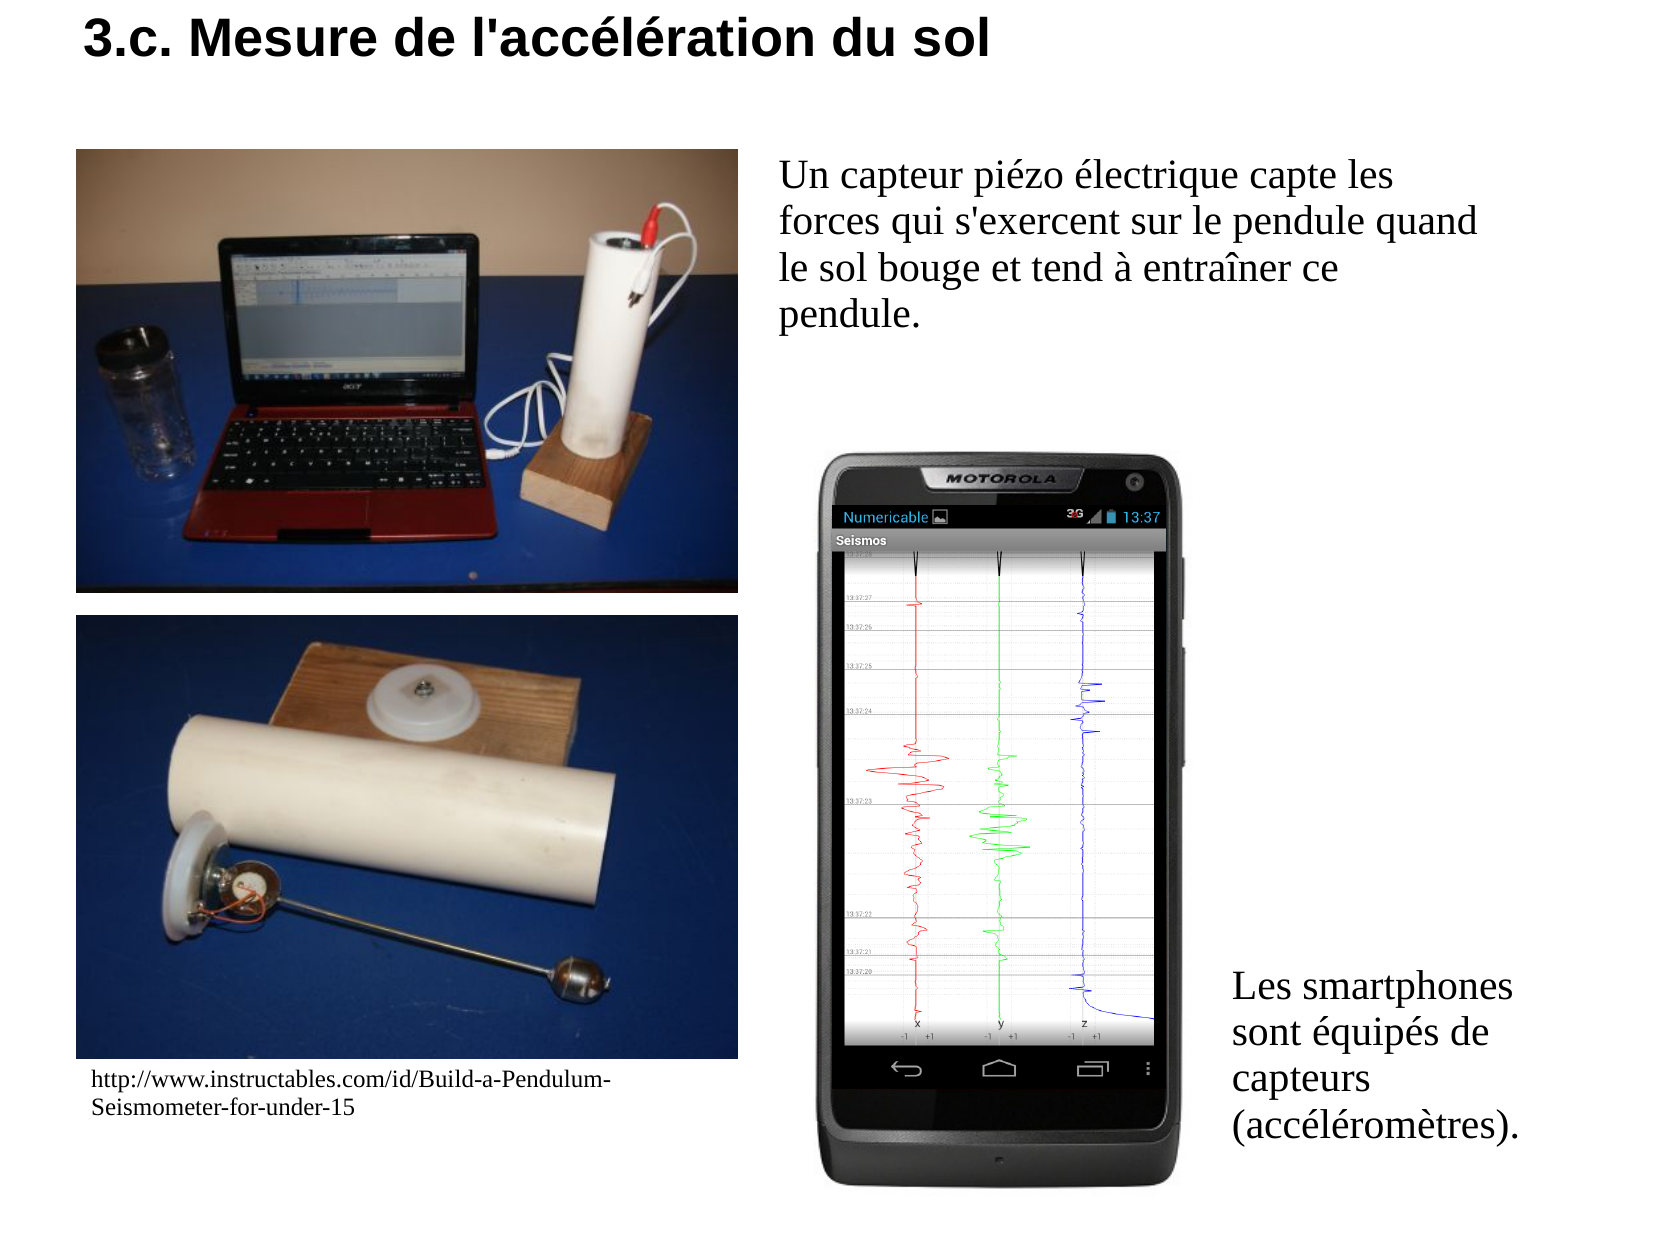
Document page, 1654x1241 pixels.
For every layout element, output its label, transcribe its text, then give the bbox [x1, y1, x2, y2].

text_box Les smartphones sont équipés de capteurs (accéléromètres). [1217, 954, 1591, 1187]
title 3.c. Mesure de l'accélération du sol [83, 0, 1572, 76]
text_box Un capteur piézo électrique capte les forces qui s'exercent sur le pendule quand le sol bouge et tend à entraîner ce pendule. [763, 144, 1507, 376]
text_box http://www.instructables.com/id/Build-a-Pendulum-Seismometer-for-under-15 [76, 1058, 736, 1158]
picture [76, 615, 738, 1059]
picture [76, 149, 738, 593]
picture [813, 449, 1200, 1196]
